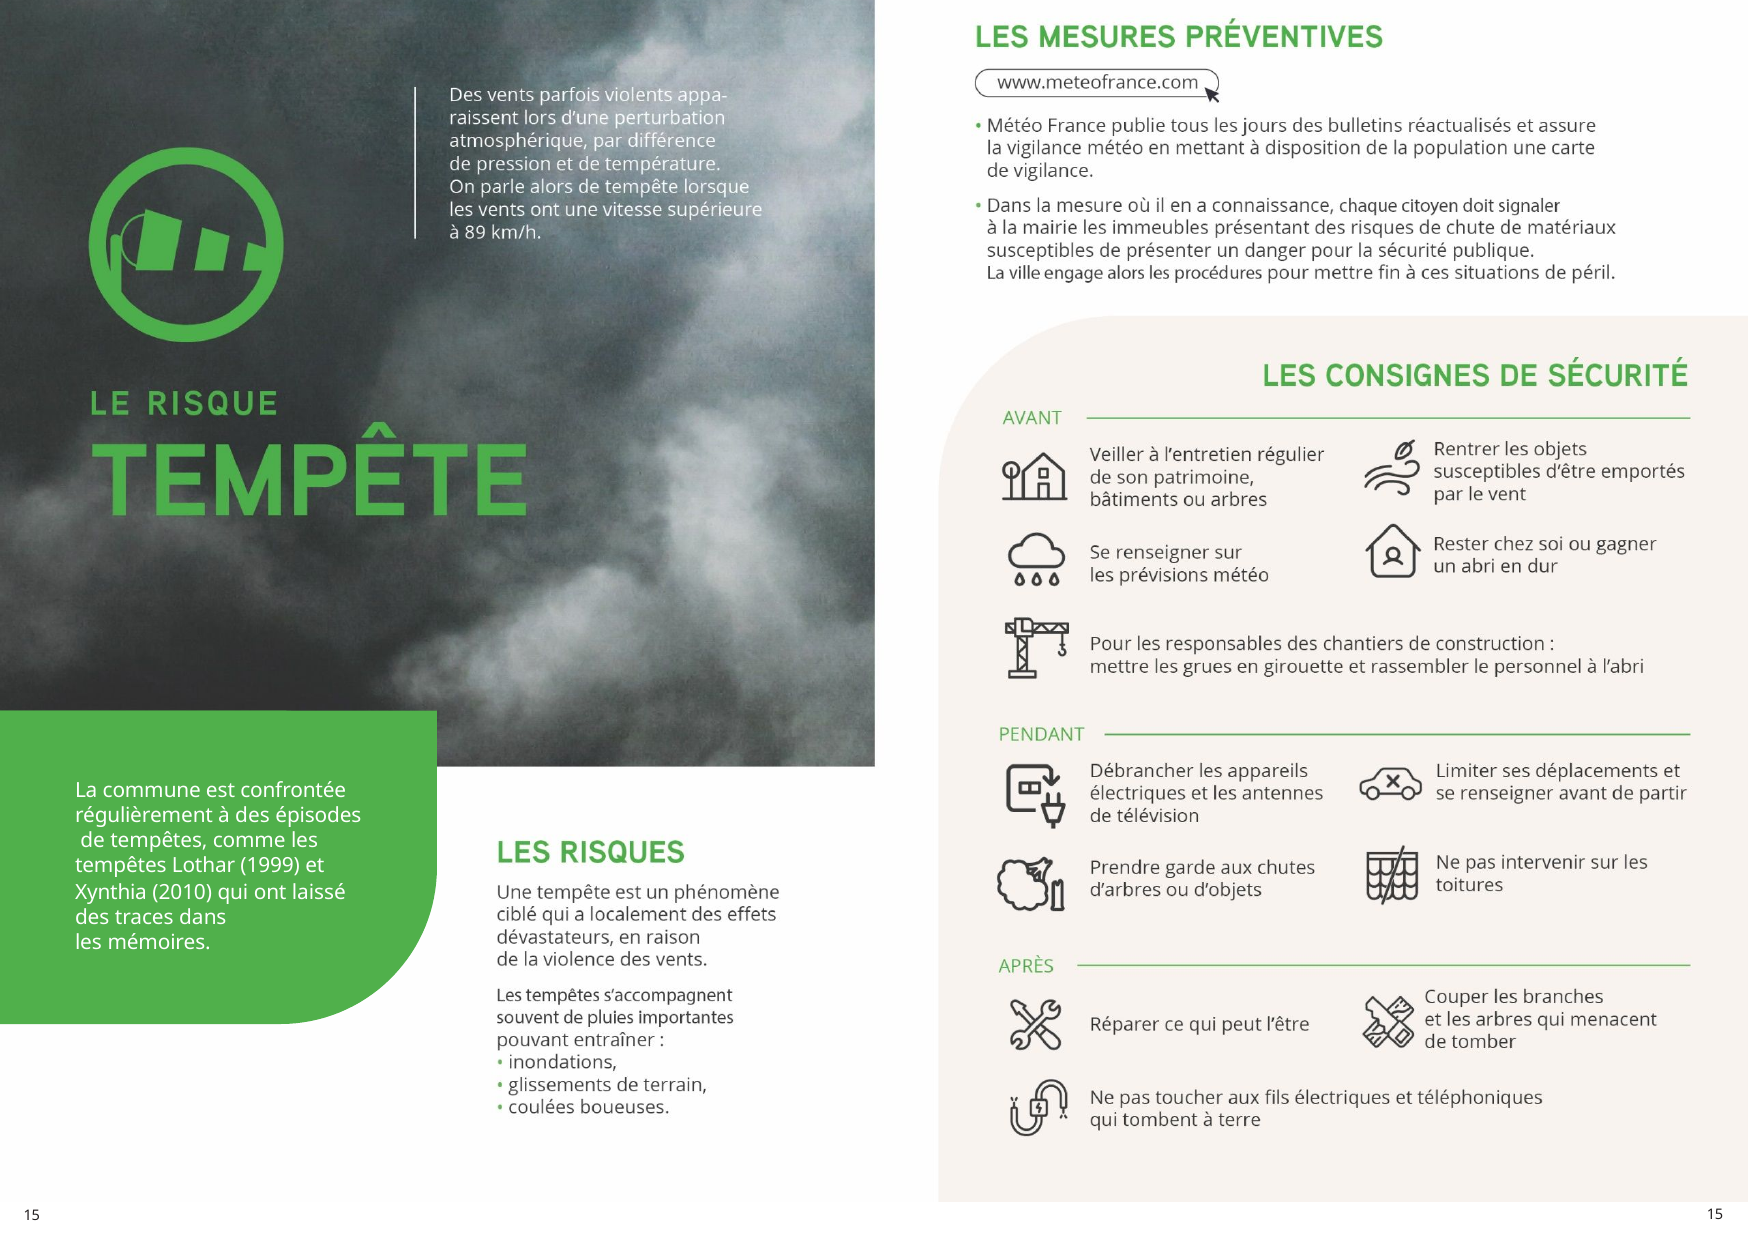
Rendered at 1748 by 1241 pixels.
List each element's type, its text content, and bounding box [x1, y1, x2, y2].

picture [0, 0, 1748, 1202]
text_box [0, 710, 437, 1025]
text_box La commune est confrontée régulièrement à des épisodes de tempêtes, comme les tempêtes Lothar (1999) et Xynthia (2010) qui ont laissé des traces dans les mémoires. [72, 774, 364, 954]
text_box <numéro> [1691, 1204, 1724, 1225]
text_box <numéro> [17, 1205, 62, 1226]
